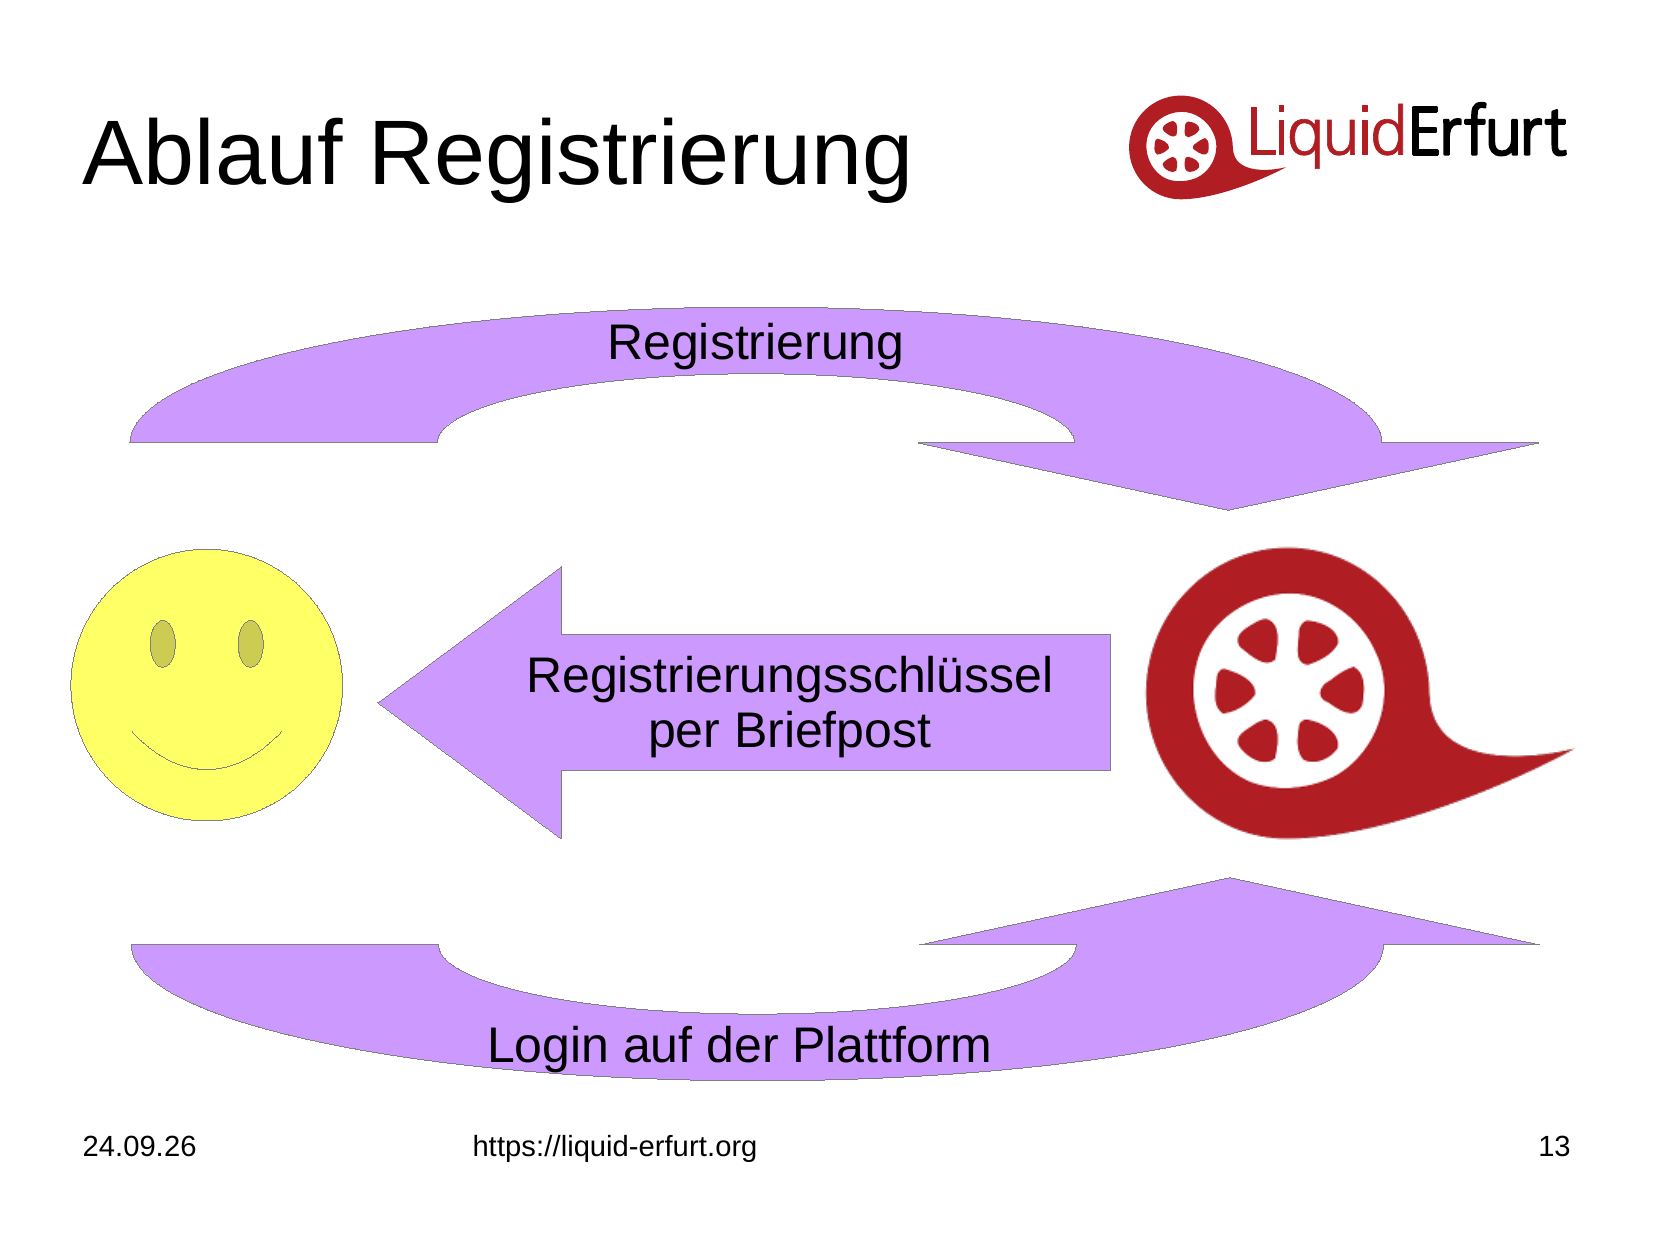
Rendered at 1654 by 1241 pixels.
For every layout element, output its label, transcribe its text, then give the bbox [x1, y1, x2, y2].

text_box Registrierungsschlüssel per Briefpost [377, 566, 1111, 839]
text_box Login auf der Plattform [472, 1009, 1028, 1081]
text_box [70, 549, 343, 821]
title Ablauf Registrierung [82, 49, 1571, 257]
picture [1133, 460, 1588, 927]
text_box [131, 944, 637, 1066]
text_box Registrierung [129, 307, 1539, 511]
text_box [877, 877, 1540, 1068]
